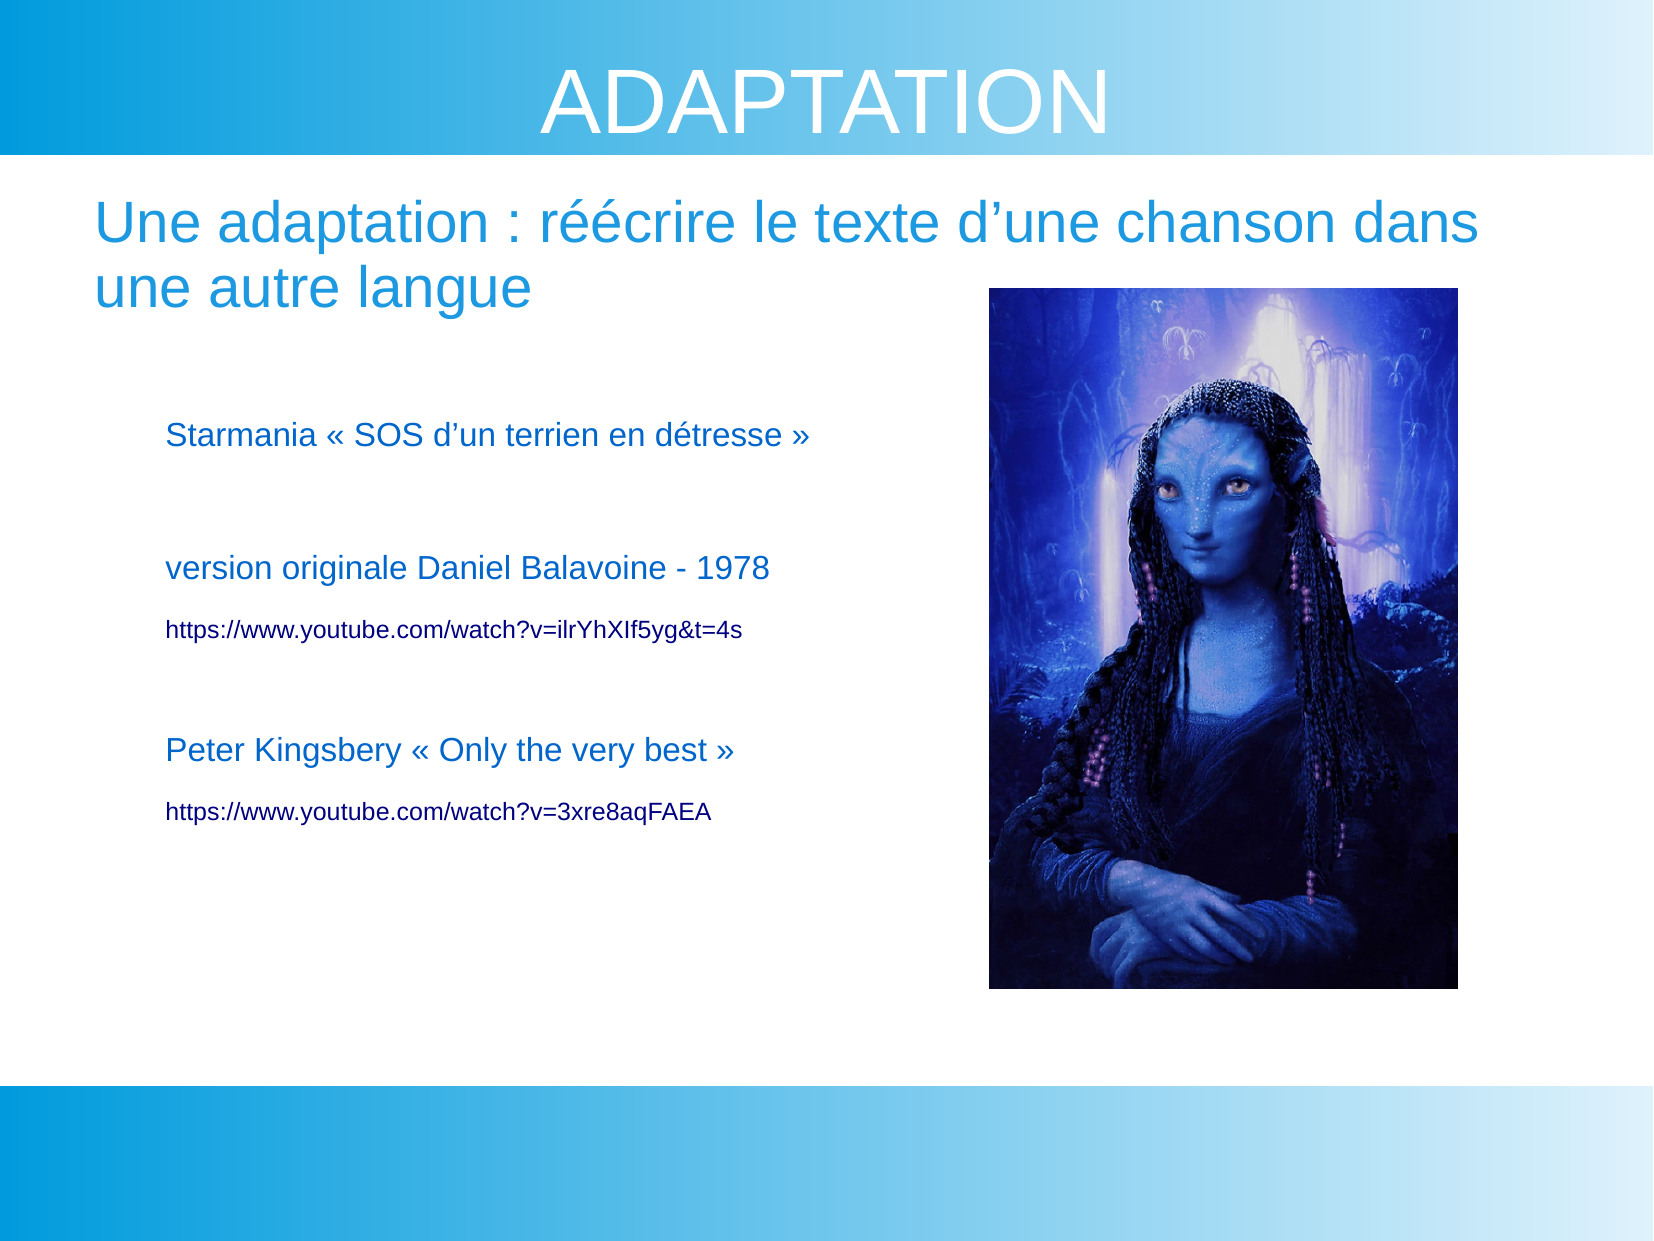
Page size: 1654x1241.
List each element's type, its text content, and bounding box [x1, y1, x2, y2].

title ADAPTATION [82, 49, 1571, 155]
list Une adaptation : réécrire le texte d’une chanson dans une autre langue Starmania « SOS d’un terrien en détresse » version originale Daniel Balavoine - 1978 https://www.youtube.com/watch?v=ilrYhXIf5yg&t=4s Peter Kingsbery « Only the very best » https://www.youtube.com/watch?v=3xre8aqFAEA [94, 190, 1583, 1063]
picture [989, 288, 1458, 990]
